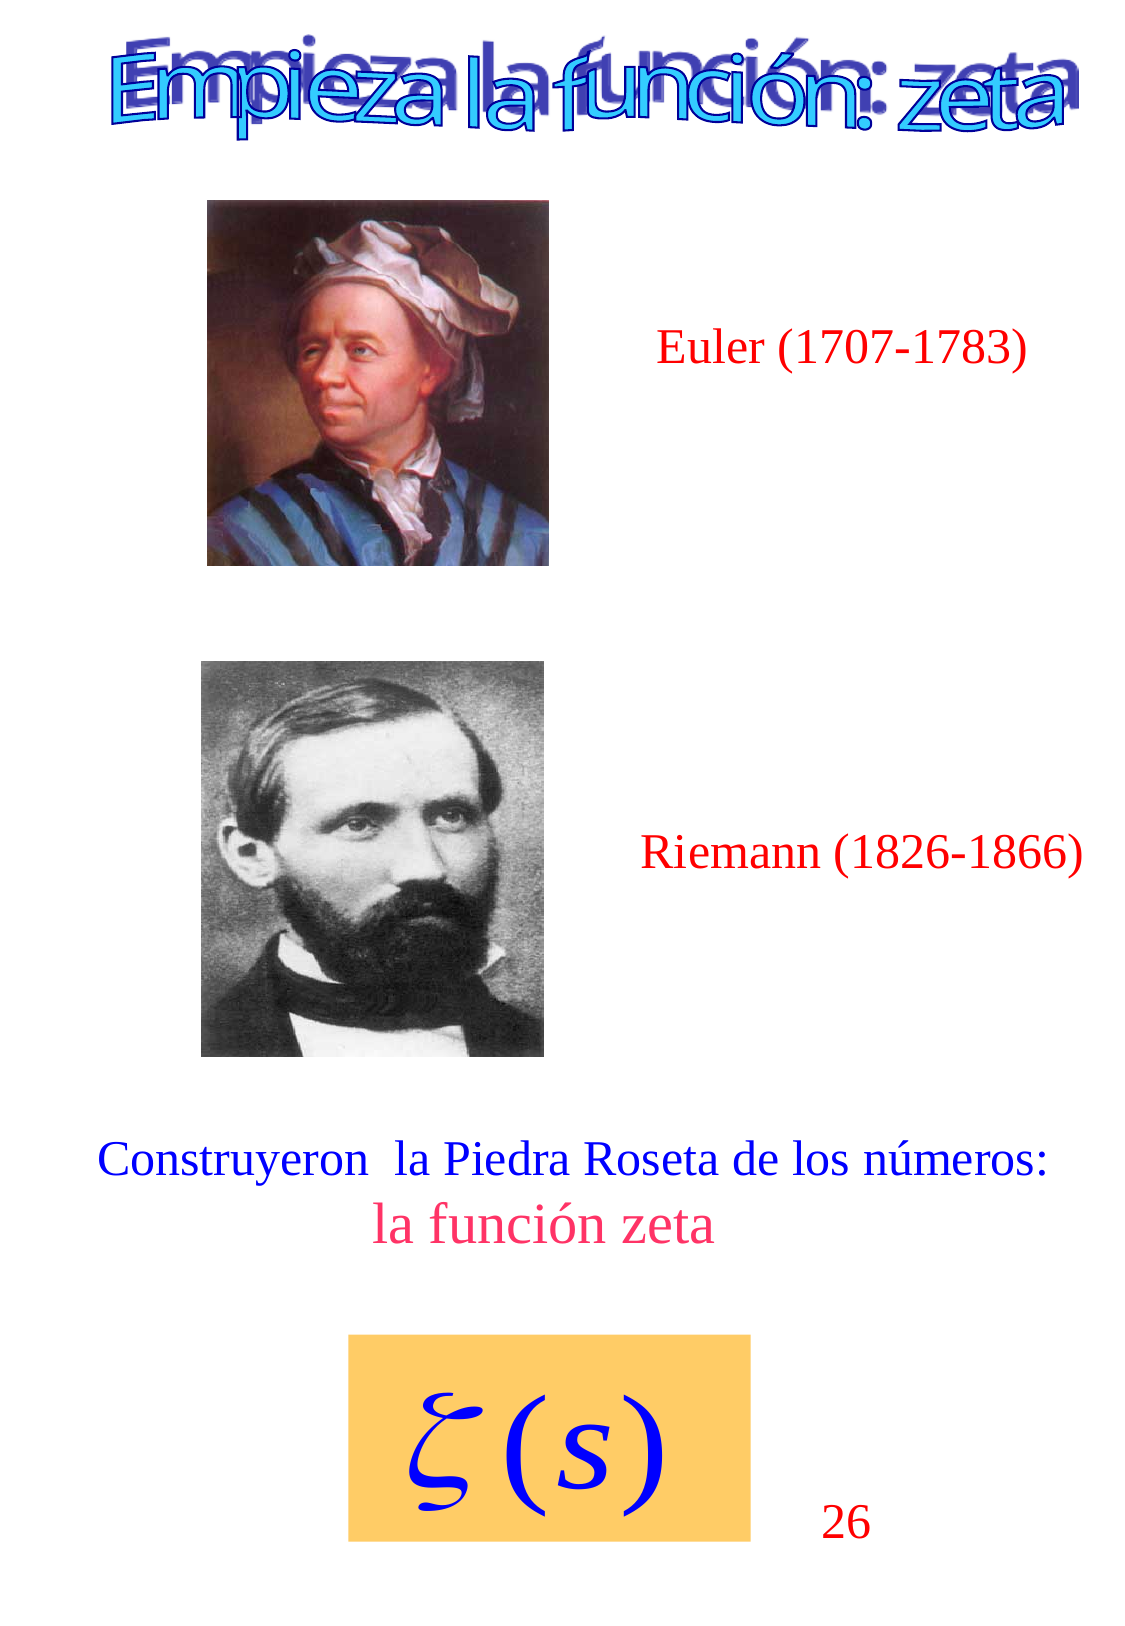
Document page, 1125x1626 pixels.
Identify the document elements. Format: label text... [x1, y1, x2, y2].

text_box Empieza la función: zeta [487, 78, 534, 131]
text_box Empieza la función: zeta [751, 73, 805, 126]
chart [394, 1373, 686, 1536]
text_box Empieza la función: zeta [939, 68, 1063, 132]
text_box <number> [806, 1480, 1041, 1589]
text_box Empieza la función: zeta [732, 72, 742, 123]
text_box Riemann (1826-1866) [625, 810, 1125, 886]
text_box Empieza la función: zeta [469, 56, 479, 128]
text_box Empieza la función: zeta [112, 52, 155, 124]
text_box Empieza la función: zeta [553, 51, 635, 131]
picture [207, 200, 549, 566]
text_box Empieza la función: zeta [639, 66, 730, 123]
text_box Empieza la función: zeta [290, 68, 300, 119]
text_box Euler (1707-1783) [641, 305, 1052, 442]
picture [201, 661, 544, 1057]
text_box [348, 1334, 751, 1542]
text_box Empieza la función: zeta [158, 66, 289, 140]
text_box Empieza la función: zeta [308, 69, 442, 126]
text_box Construyeron la Piedra Roseta de los números: la función zeta [32, 1117, 1066, 1263]
text_box Empieza la función: zeta [806, 75, 856, 128]
text_box Empieza la función: zeta [898, 79, 941, 131]
